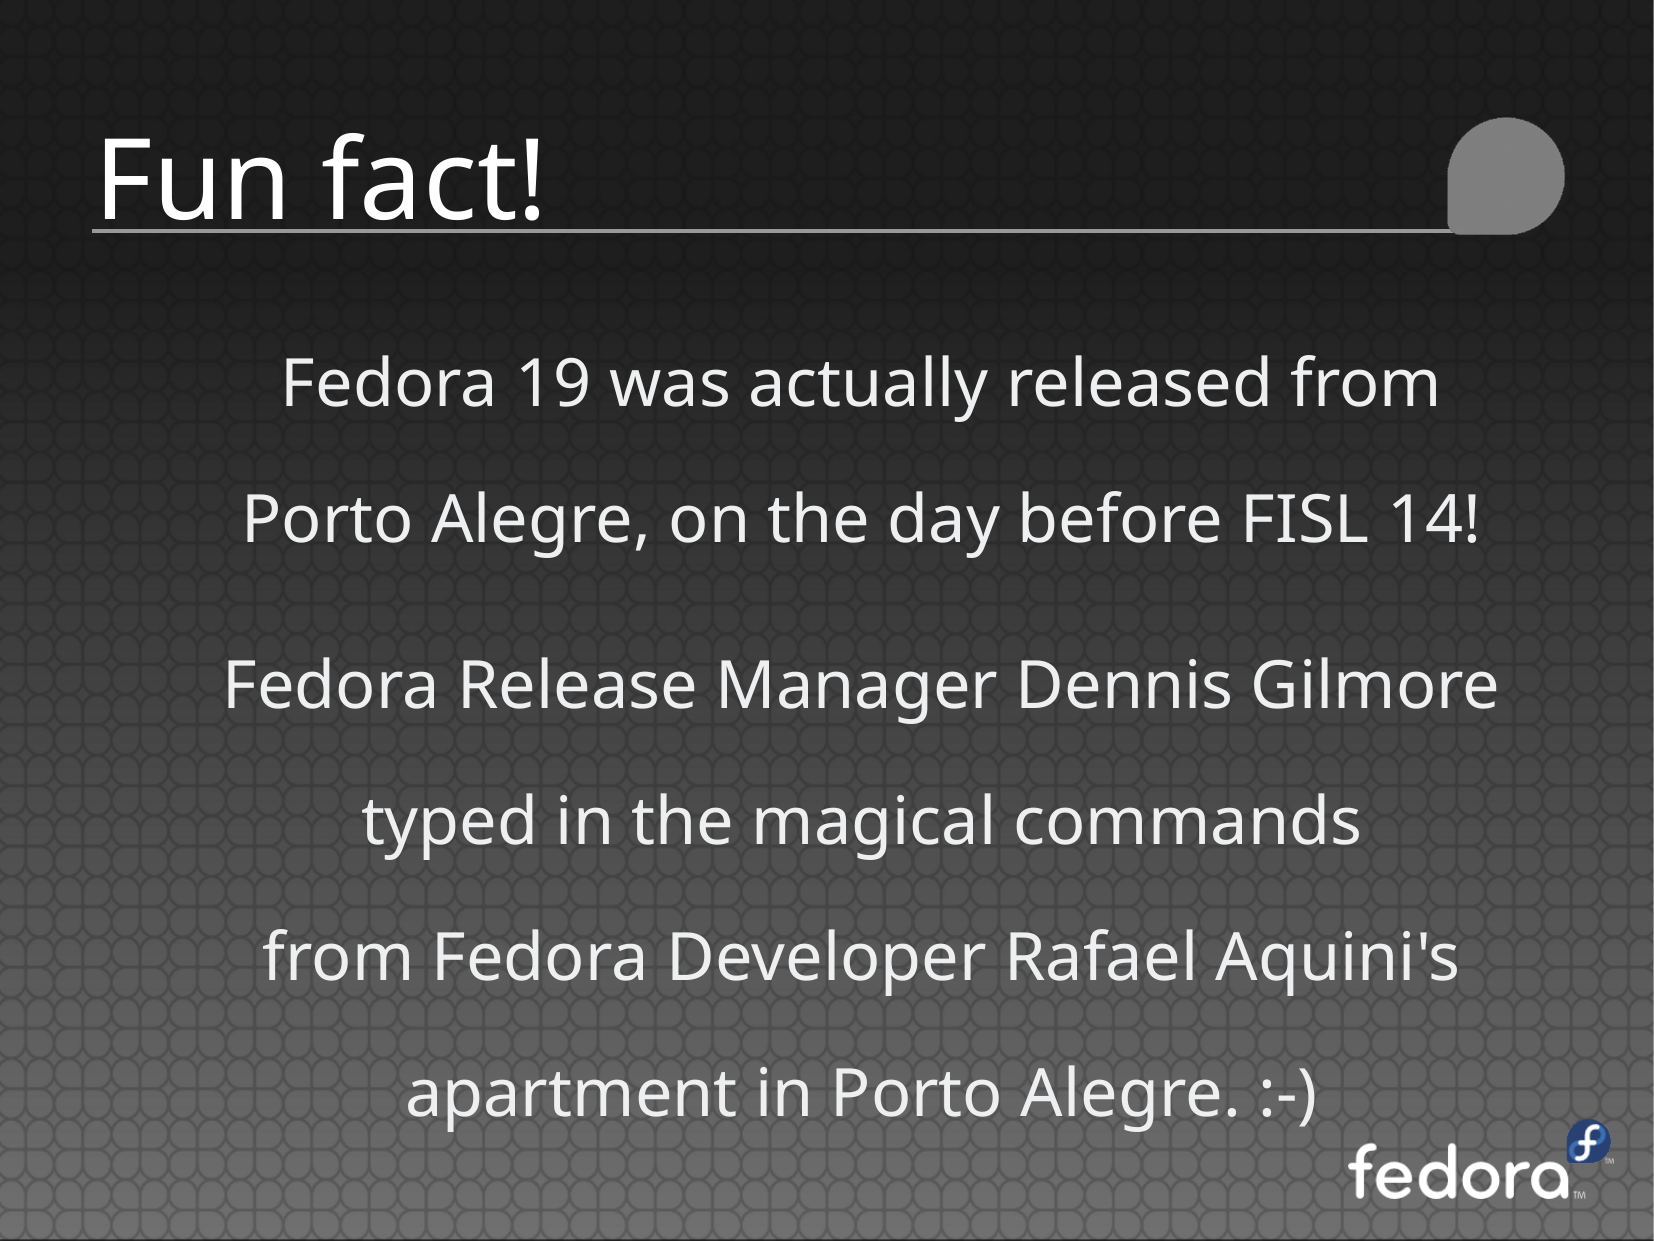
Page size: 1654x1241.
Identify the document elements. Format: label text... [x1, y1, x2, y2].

title Fun fact! [94, 100, 1426, 251]
list Fedora 19 was actually released from Porto Alegre, on the day before FISL 14! Fedora Release Manager Dennis Gilmore typed in the magical commands from Fedora Developer Rafael Aquini's apartment in Porto Alegre. :-) [82, 290, 1571, 1094]
picture [0, 0, 1654, 1241]
